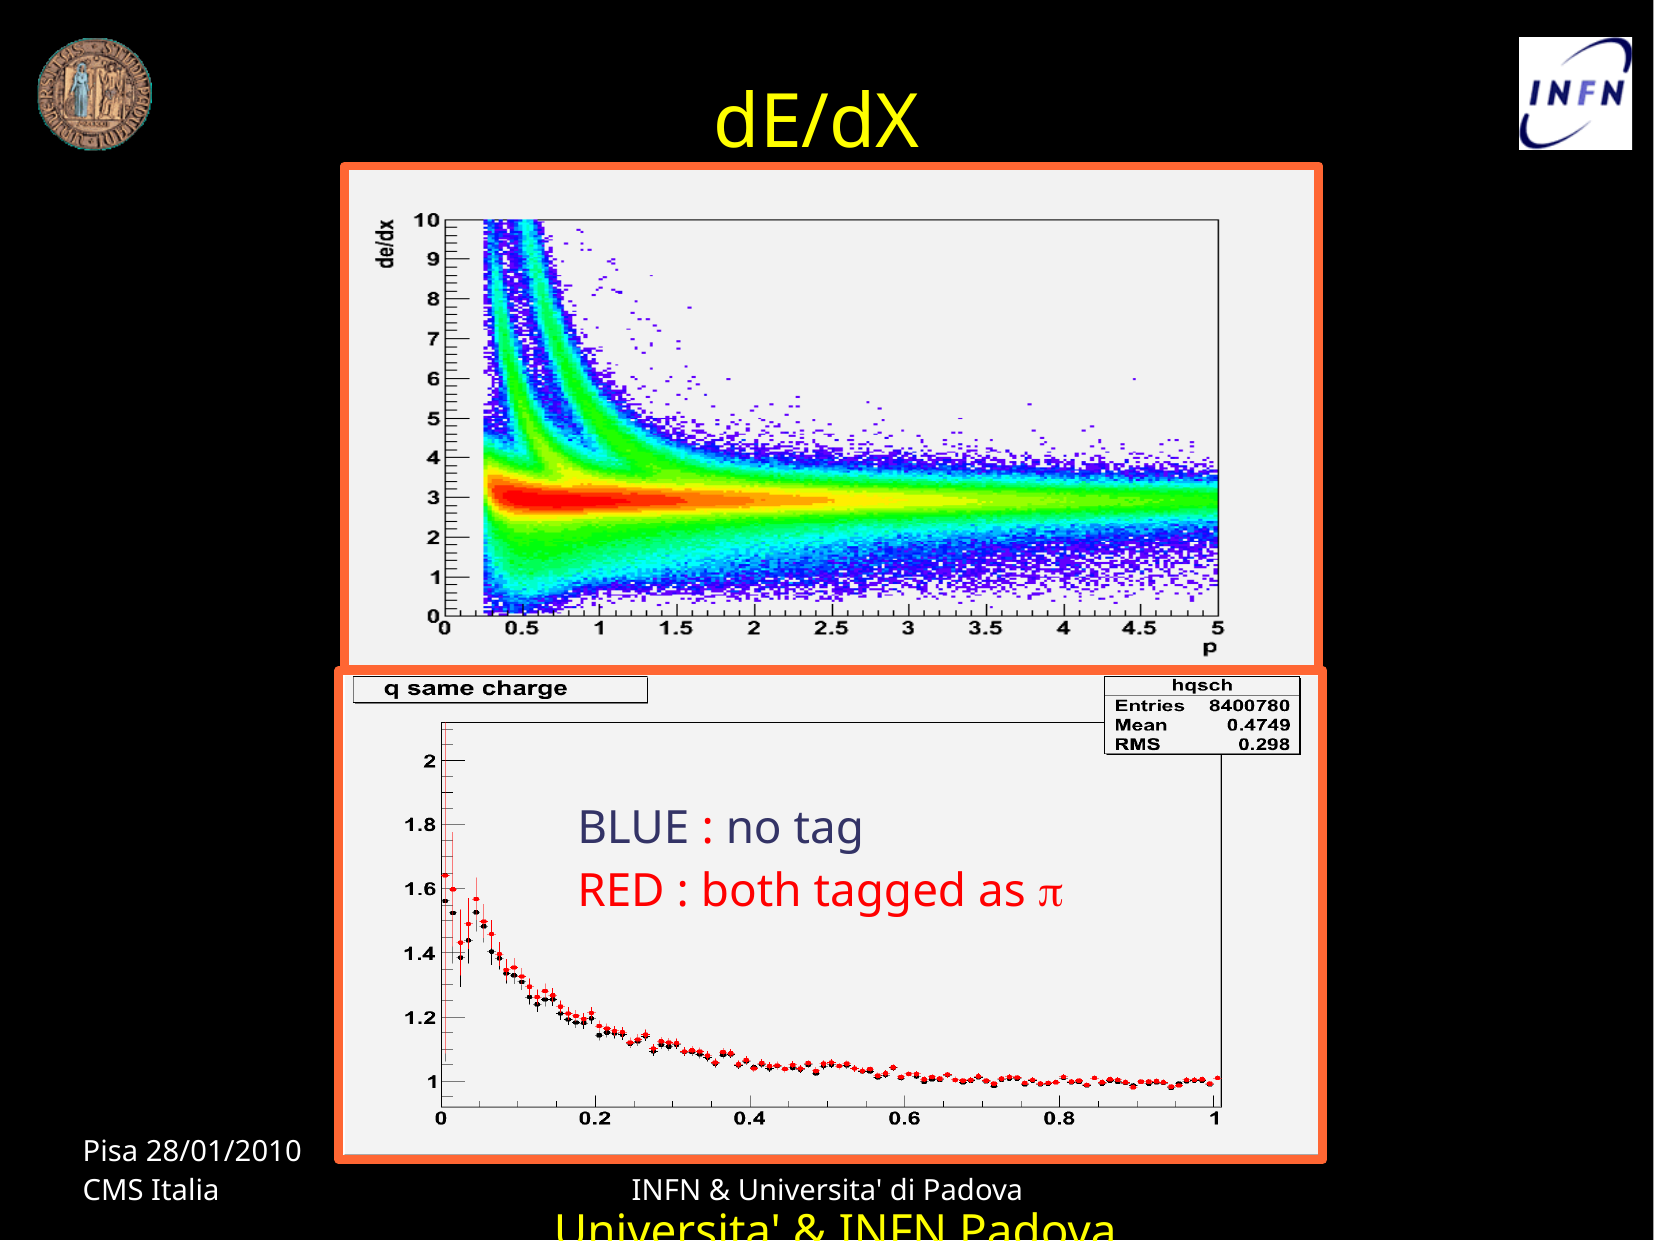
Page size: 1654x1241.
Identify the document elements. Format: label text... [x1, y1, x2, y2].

picture [1519, 37, 1633, 150]
picture [349, 170, 1315, 666]
text_box BLUE : no tag RED : both tagged as p [562, 787, 1106, 917]
picture [37, 37, 152, 152]
title dE/dX [82, 56, 1571, 181]
picture [343, 675, 1319, 1156]
